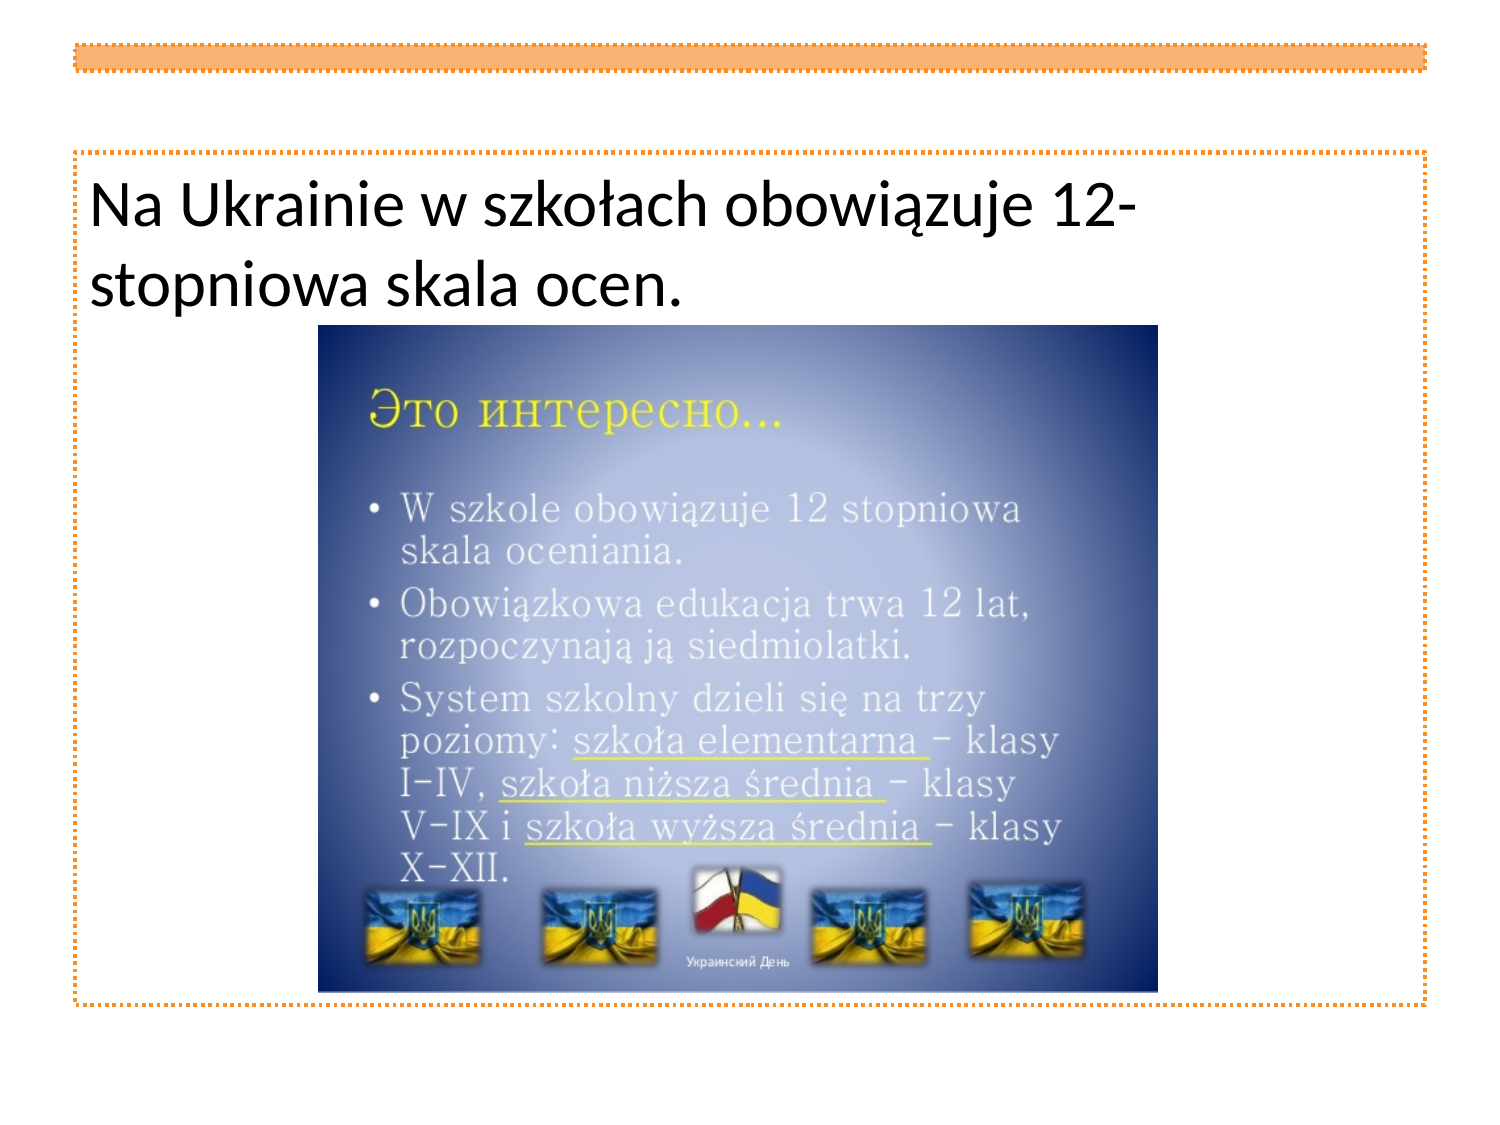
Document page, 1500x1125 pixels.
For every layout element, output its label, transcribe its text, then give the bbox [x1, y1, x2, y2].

picture [318, 325, 1158, 993]
title [75, 45, 1425, 71]
list Na Ukrainie w szkołach obowiązuje 12-stopniowa skala ocen. [75, 152, 1425, 1005]
